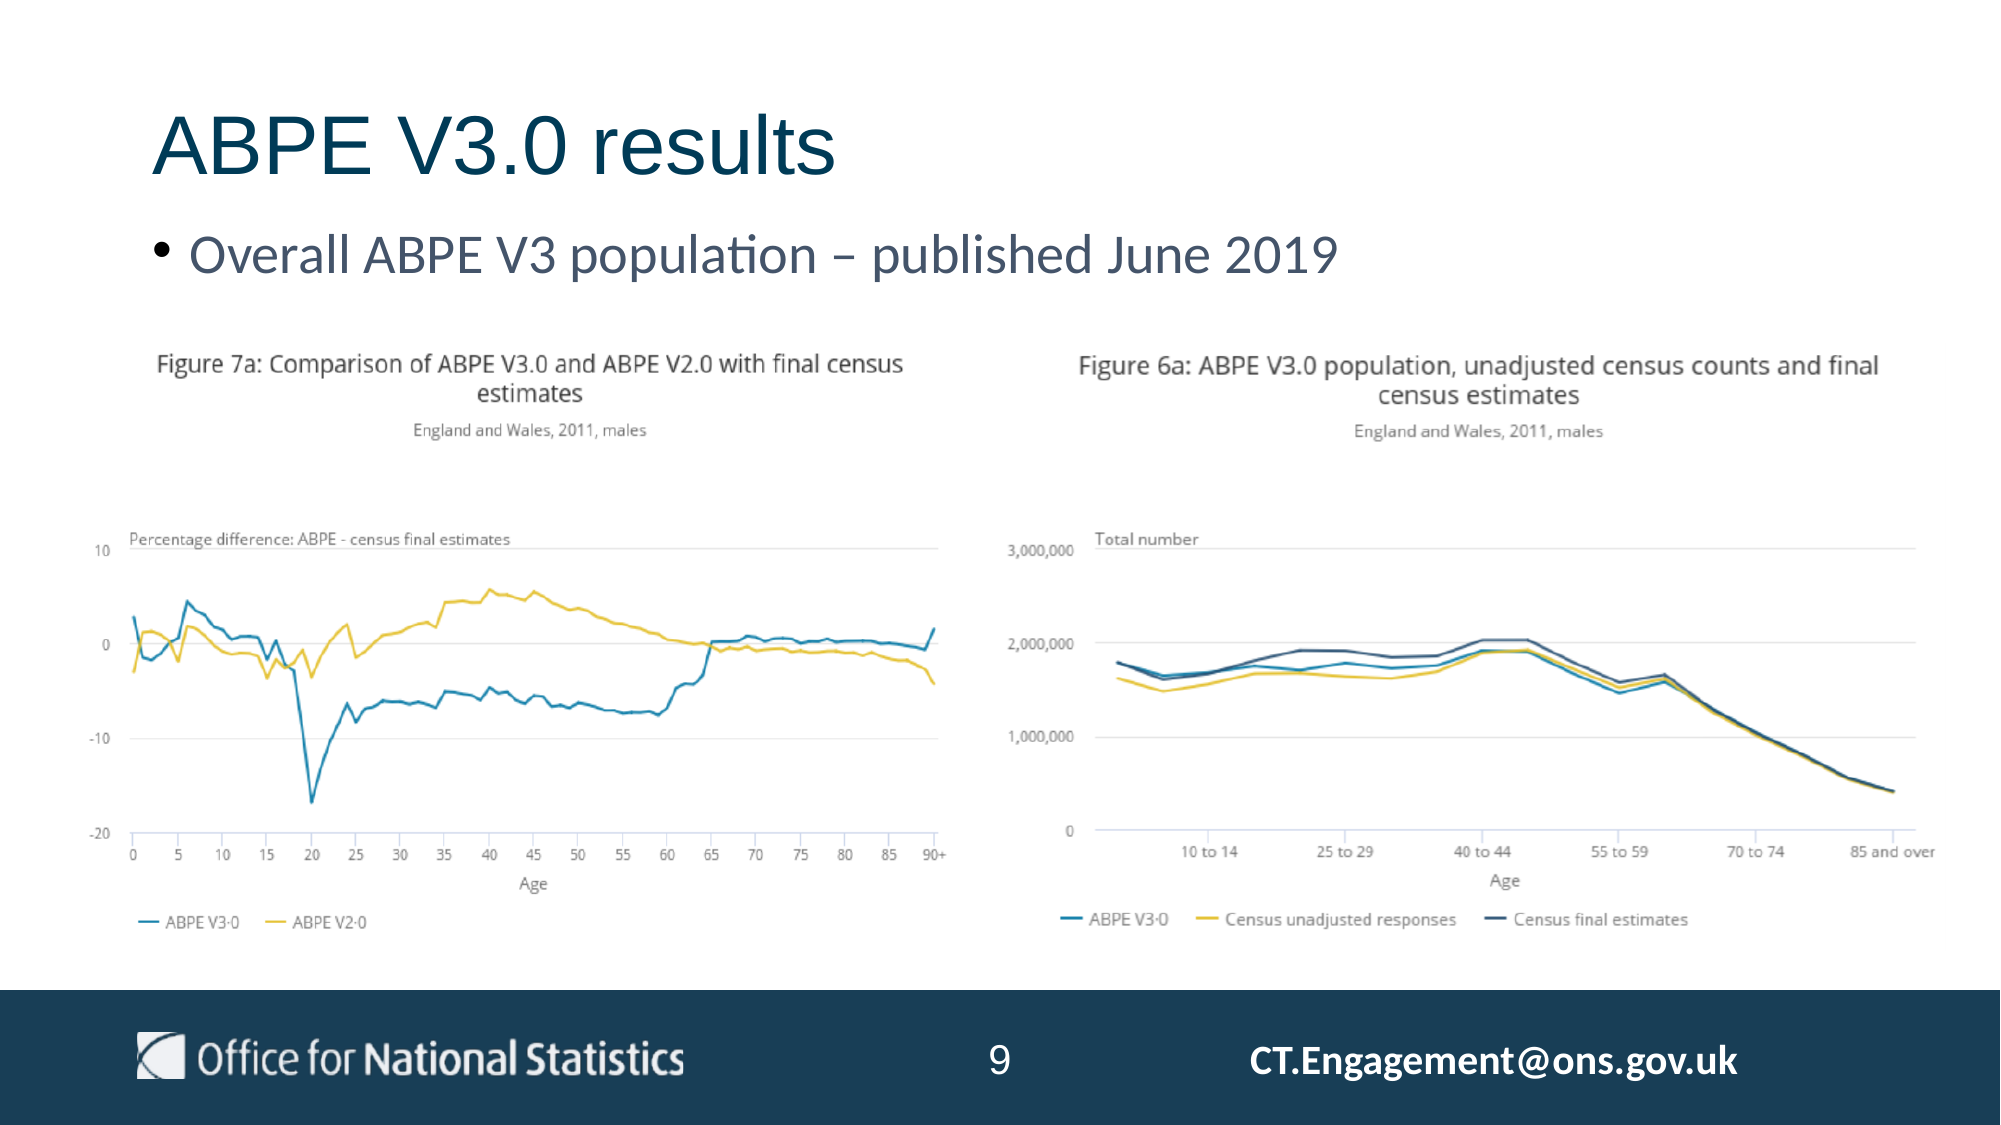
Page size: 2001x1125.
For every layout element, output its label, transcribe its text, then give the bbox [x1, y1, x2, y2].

title ABPE V3.0 results [137, 83, 1863, 200]
list Overall ABPE V3 population – published June 2019 [137, 228, 1863, 299]
text_box 9 [764, 1025, 1235, 1086]
text_box CT.Engagement@ons.gov.uk [1235, 1025, 1866, 1086]
picture [999, 343, 1946, 951]
picture [79, 343, 961, 951]
